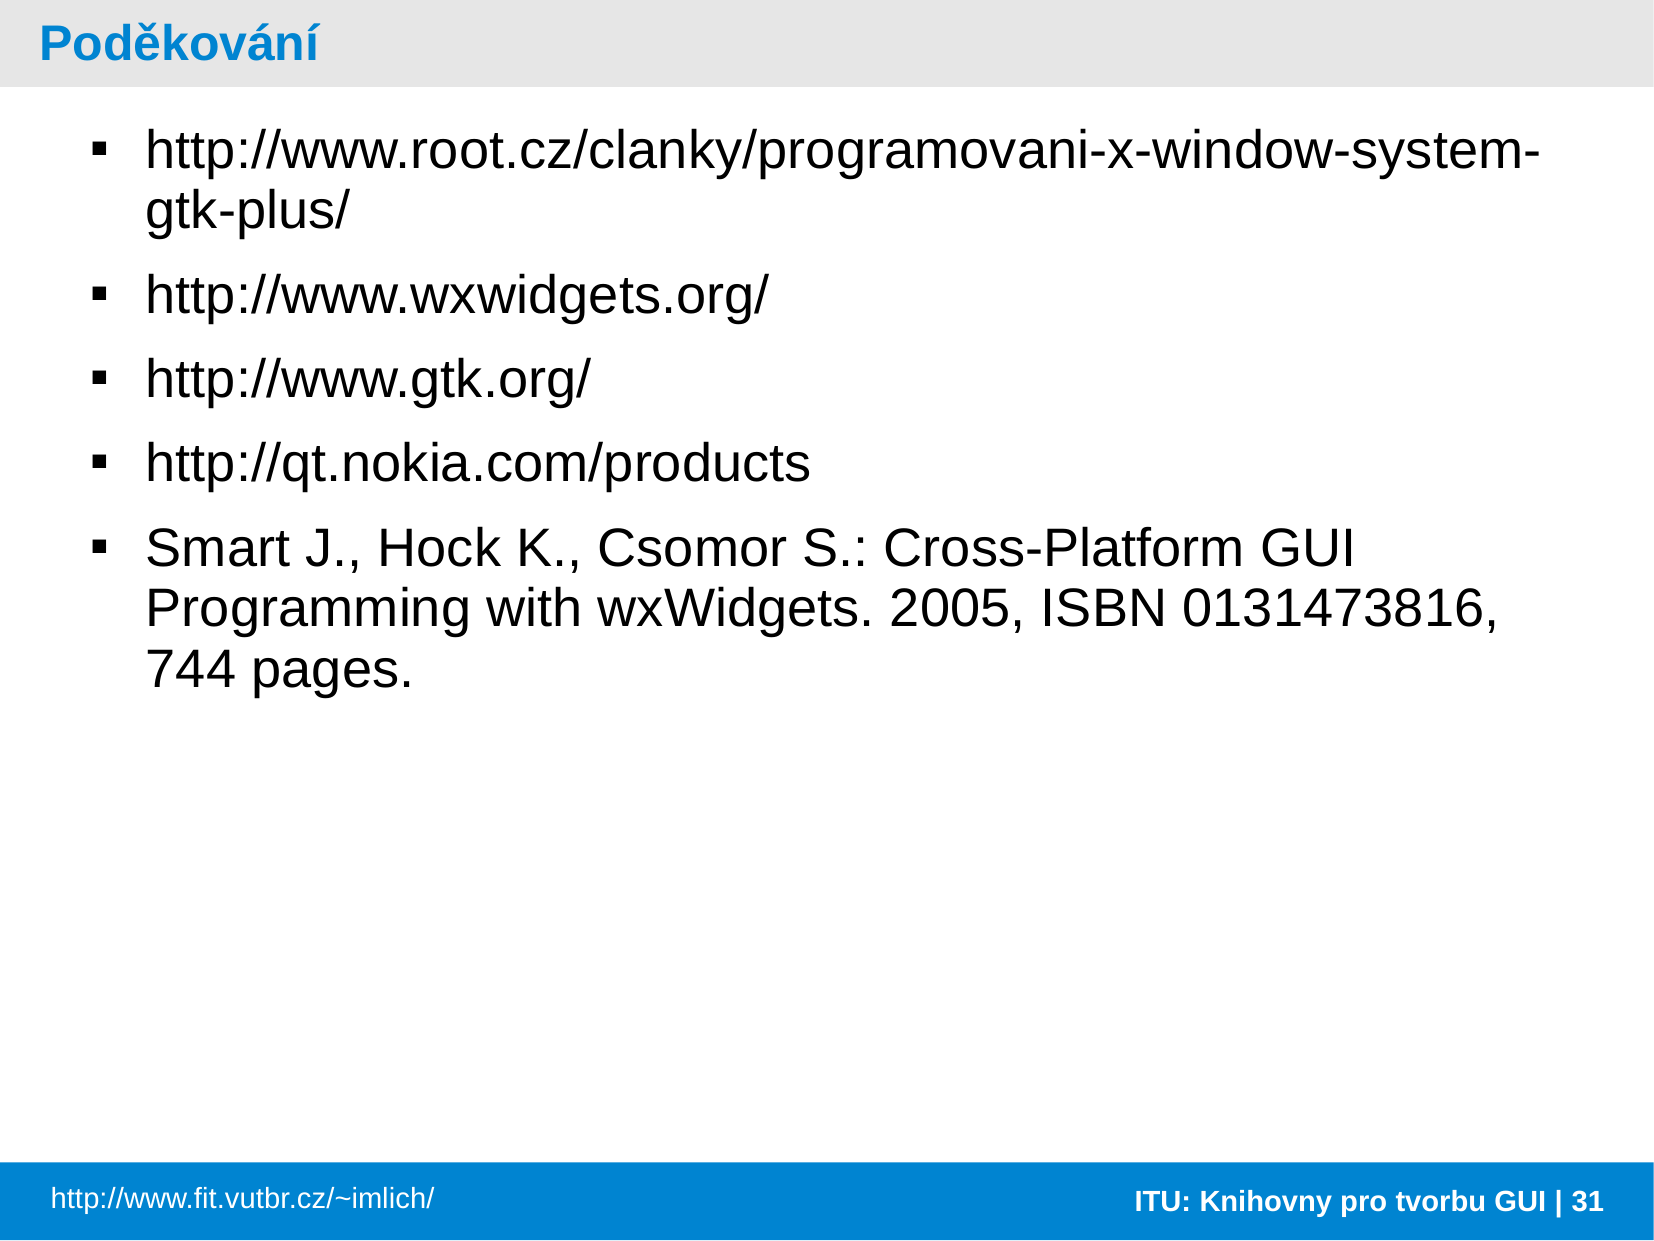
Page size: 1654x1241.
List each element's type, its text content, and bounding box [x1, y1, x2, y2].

list http://www.root.cz/clanky/programovani-x-window-system-gtk-plus/ http://www.wxwidgets.org/ http://www.gtk.org/ http://qt.nokia.com/products Smart J., Hock K., Csomor S.: Cross-Platform GUI Programming with wxWidgets. 2005, ISBN 0131473816, 744 pages. [75, 119, 1564, 1111]
title Poděkování [39, 11, 1615, 76]
